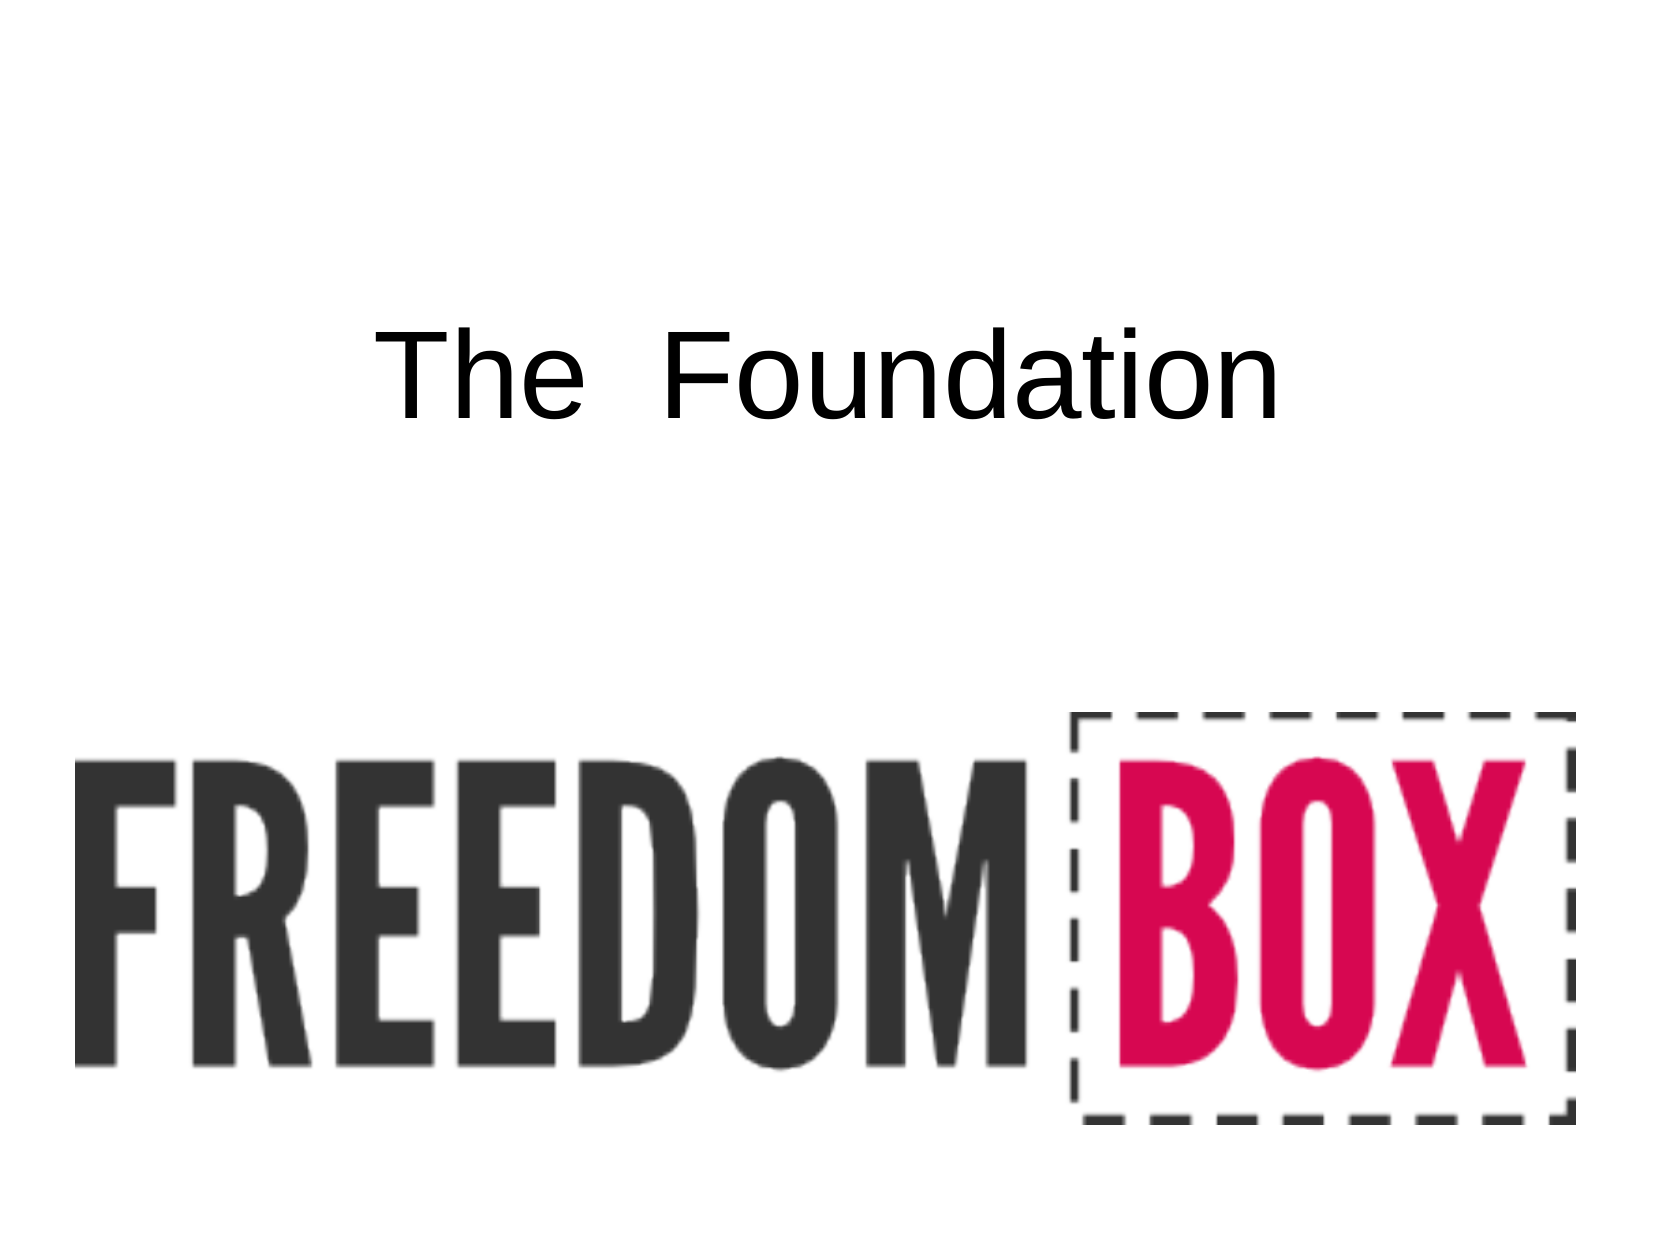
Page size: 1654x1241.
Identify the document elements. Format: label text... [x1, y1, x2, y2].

picture [75, 712, 1576, 1126]
subtitle The Foundation [120, 112, 1538, 712]
